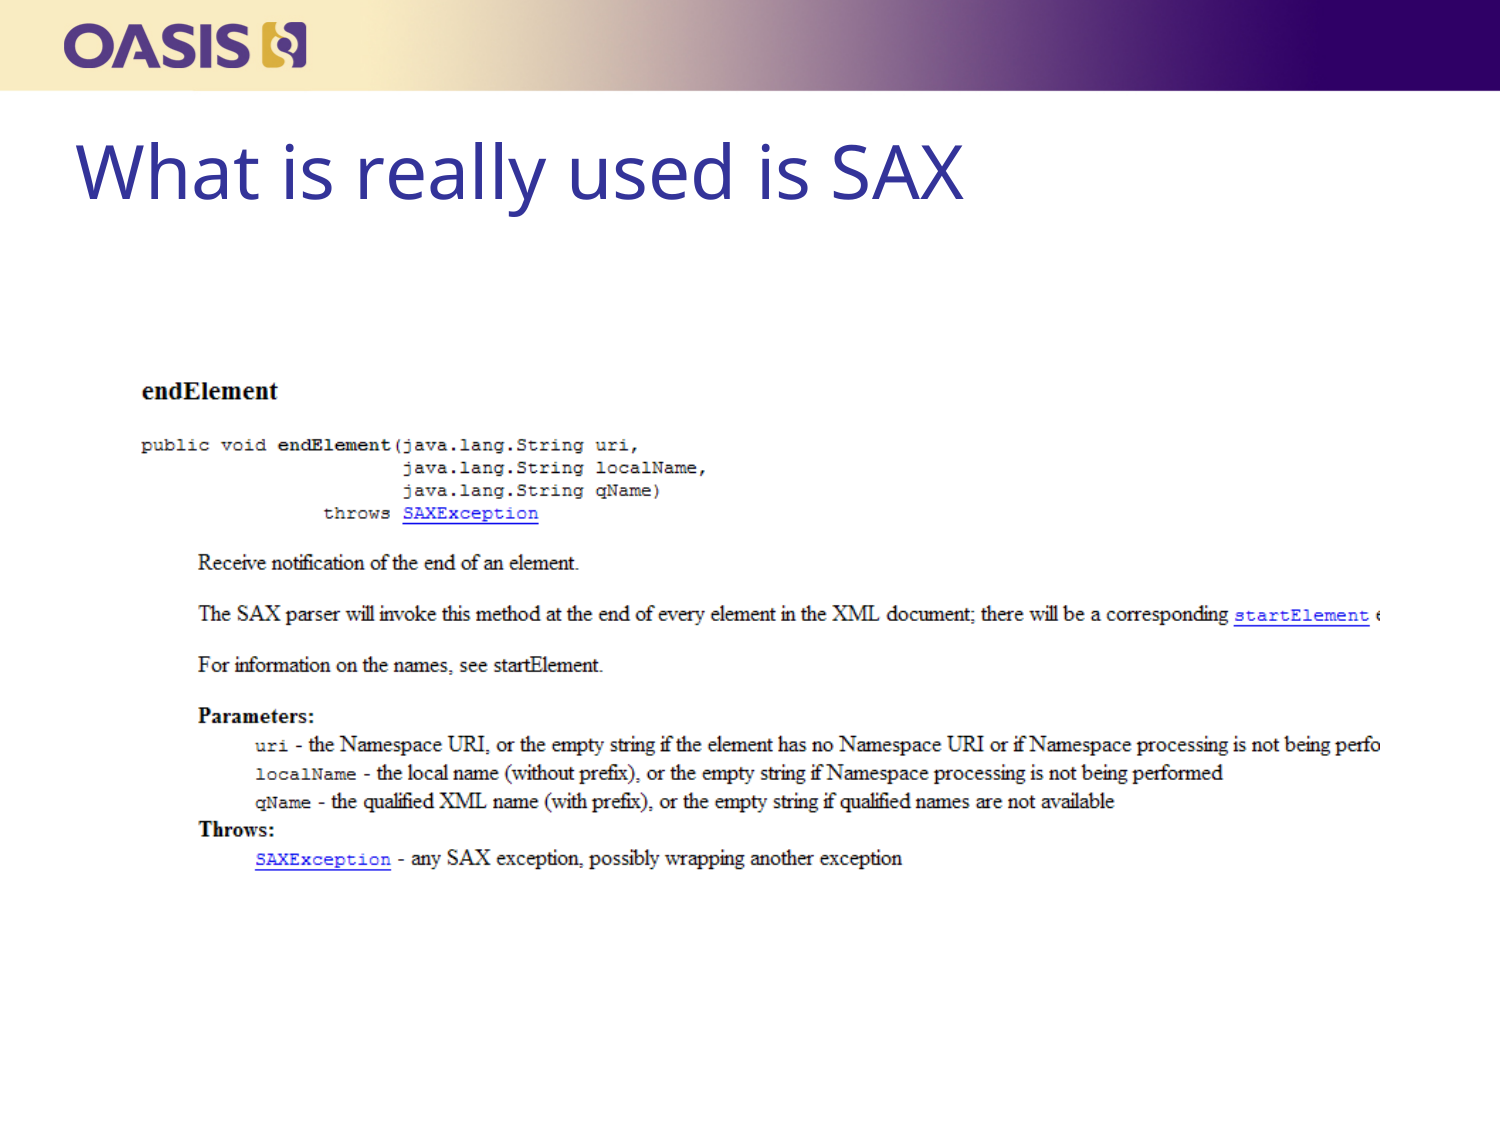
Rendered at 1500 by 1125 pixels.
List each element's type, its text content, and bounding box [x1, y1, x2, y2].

title What is really used is SAX [75, 121, 1438, 228]
picture [0, 0, 1500, 1125]
